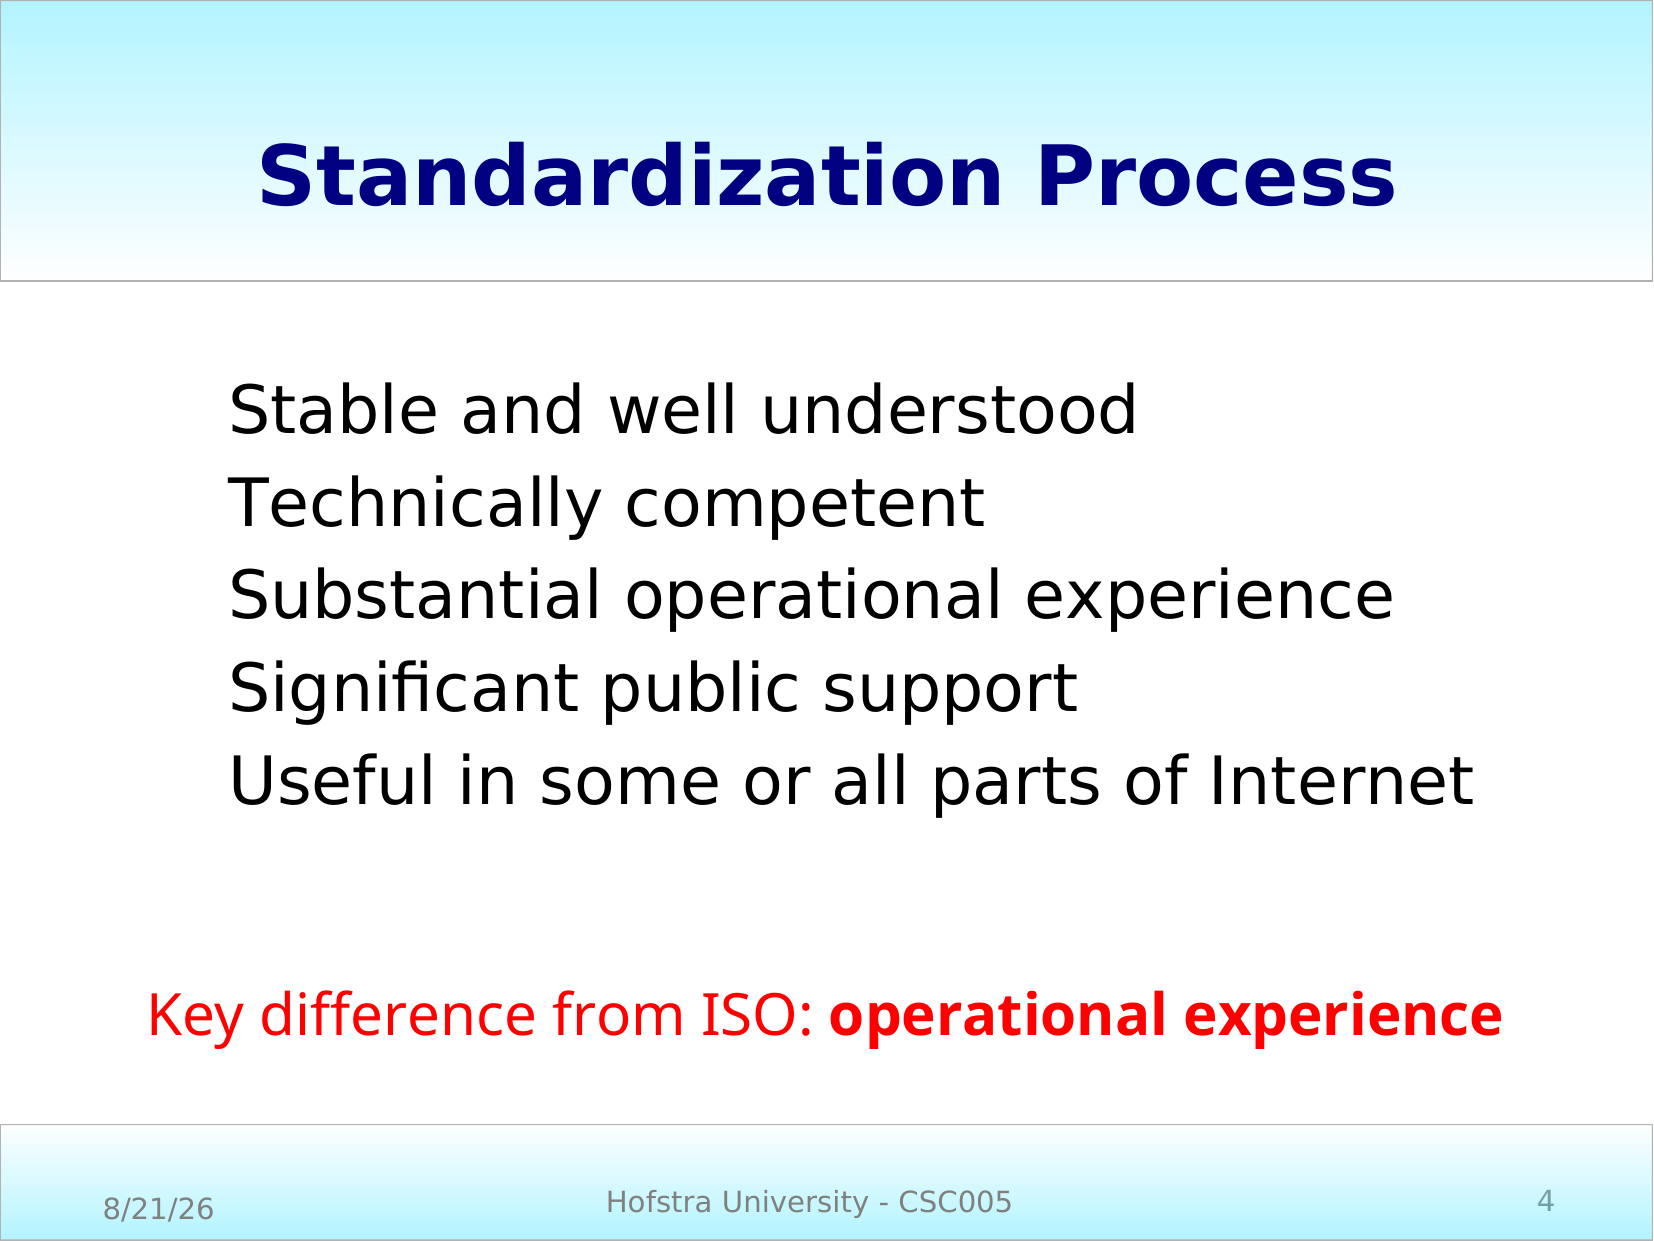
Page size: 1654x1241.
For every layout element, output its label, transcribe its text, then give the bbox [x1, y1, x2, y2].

title Standardization Process [123, 87, 1533, 233]
list Stable and well understood Technically competent Substantial operational experience Significant public support Useful in some or all parts of Internet [213, 364, 1619, 1070]
text_box Key difference from ISO: operational experience [131, 964, 1520, 1061]
